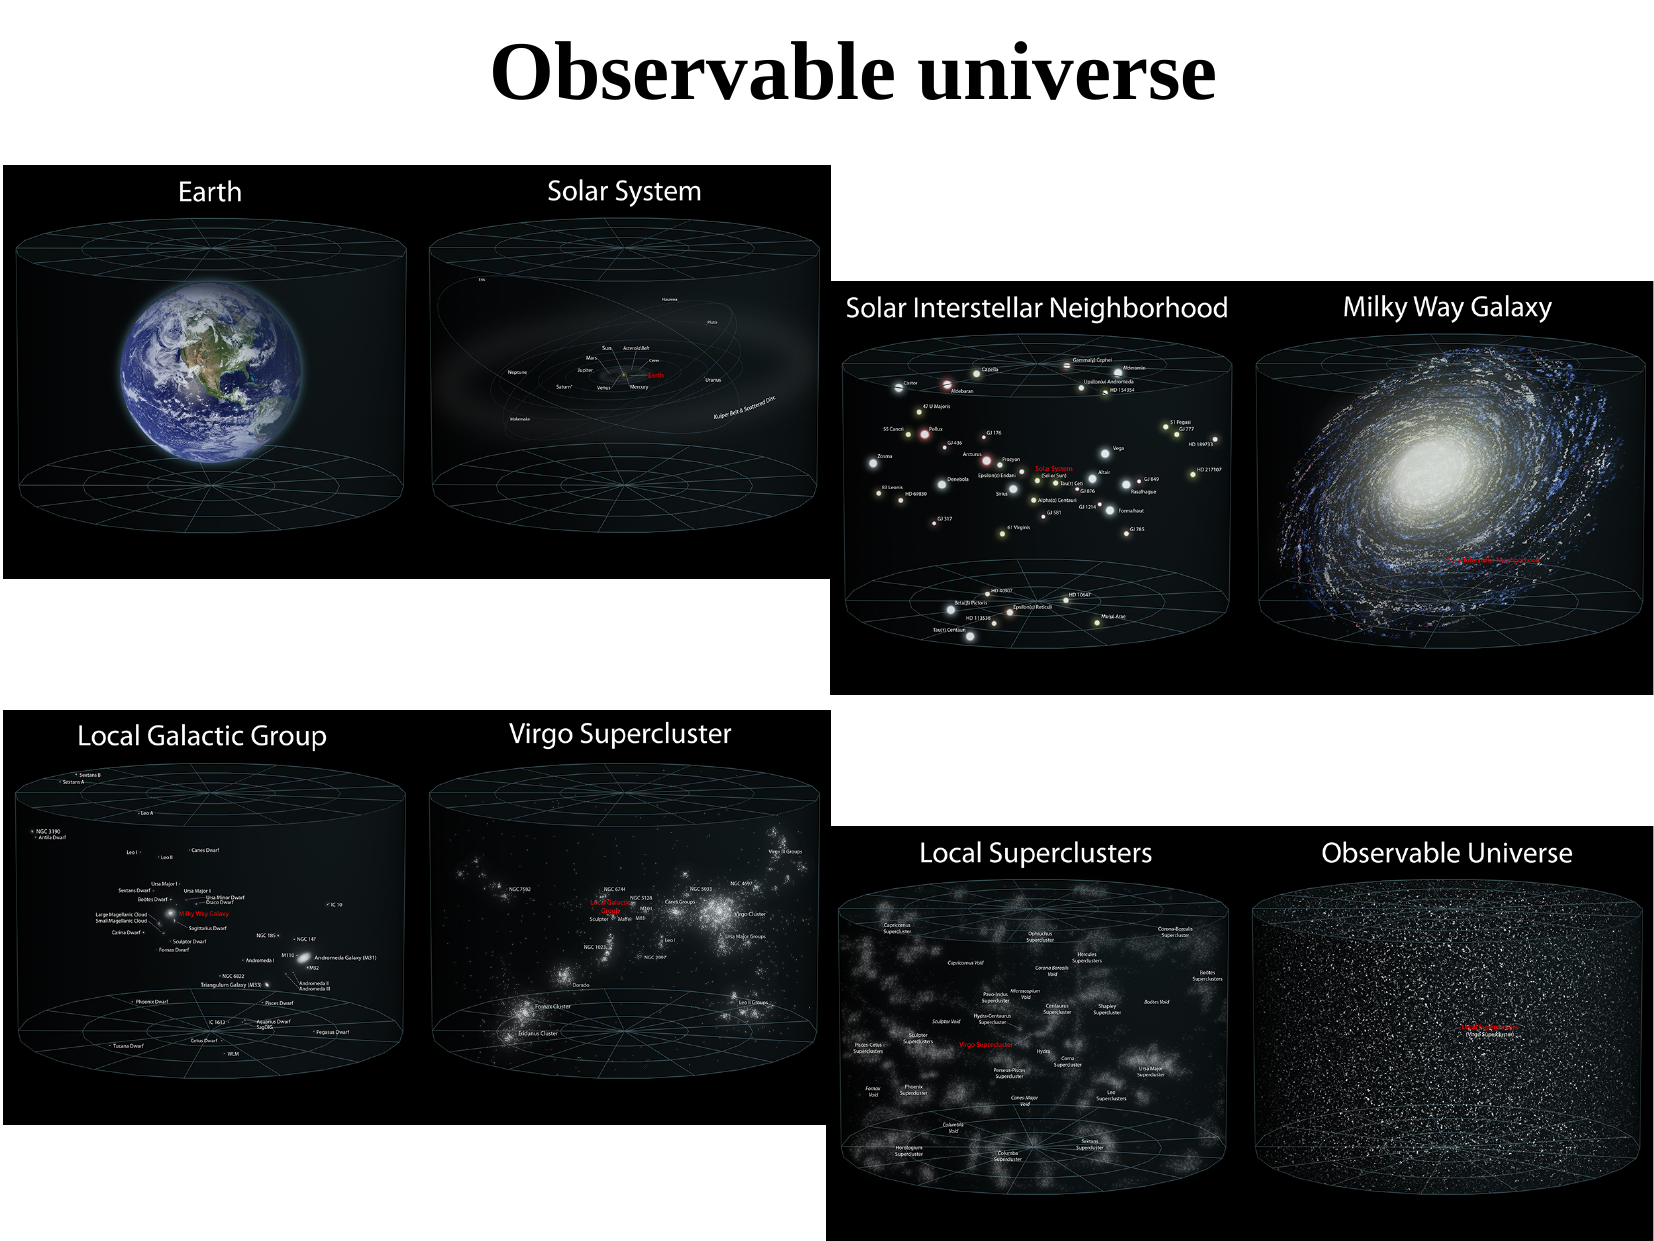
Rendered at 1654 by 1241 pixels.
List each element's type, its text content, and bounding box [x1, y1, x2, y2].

picture [3, 710, 1654, 1241]
title Observable universe [110, 16, 1599, 116]
picture [3, 165, 1654, 695]
